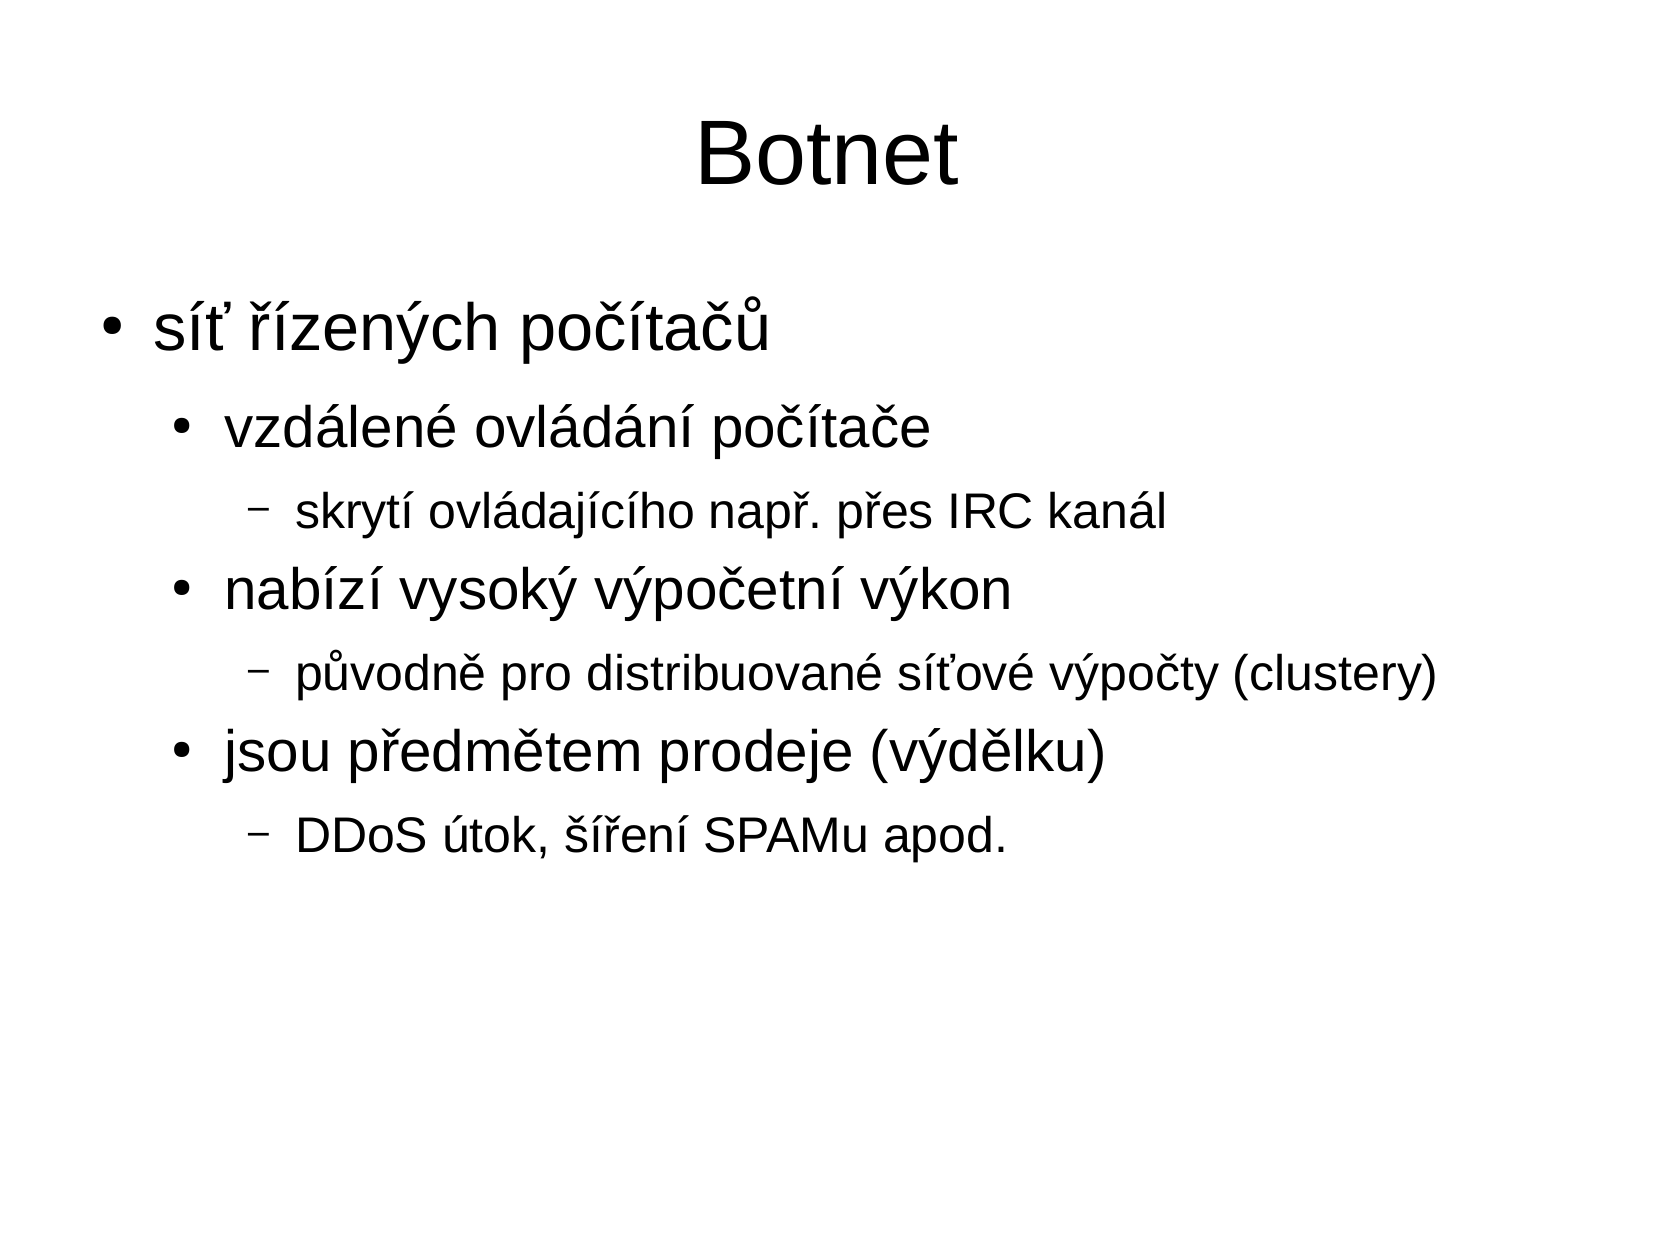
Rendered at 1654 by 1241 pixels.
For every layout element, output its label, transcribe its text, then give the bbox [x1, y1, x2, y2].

title Botnet [82, 49, 1571, 257]
list síť řízených počítačů vzdálené ovládání počítače skrytí ovládajícího např. přes IRC kanál nabízí vysoký výpočetní výkon původně pro distribuované síťové výpočty (clustery) jsou předmětem prodeje (výdělku) DDoS útok, šíření SPAMu apod. [82, 290, 1571, 1109]
